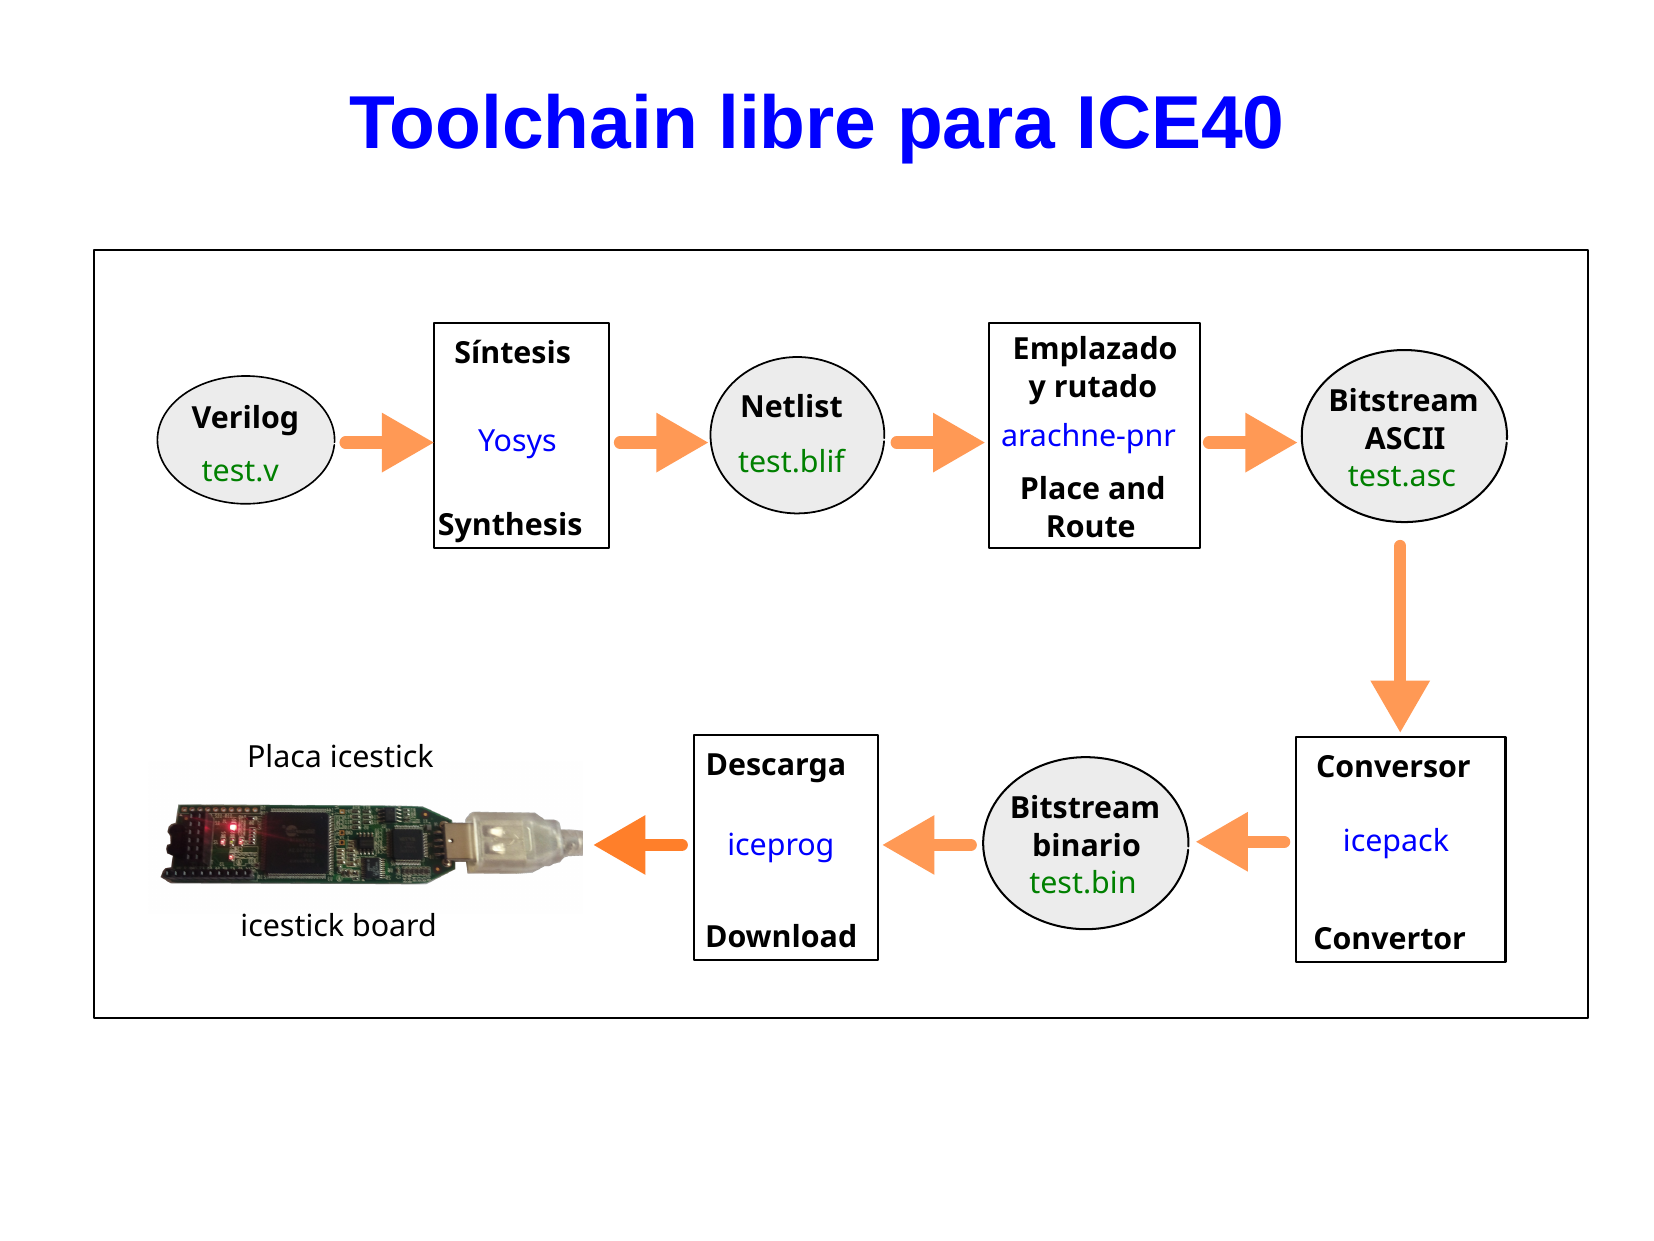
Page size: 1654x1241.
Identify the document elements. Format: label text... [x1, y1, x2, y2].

picture [91, 247, 1591, 1021]
text_box Toolchain libre para ICE40 [90, 73, 1546, 211]
